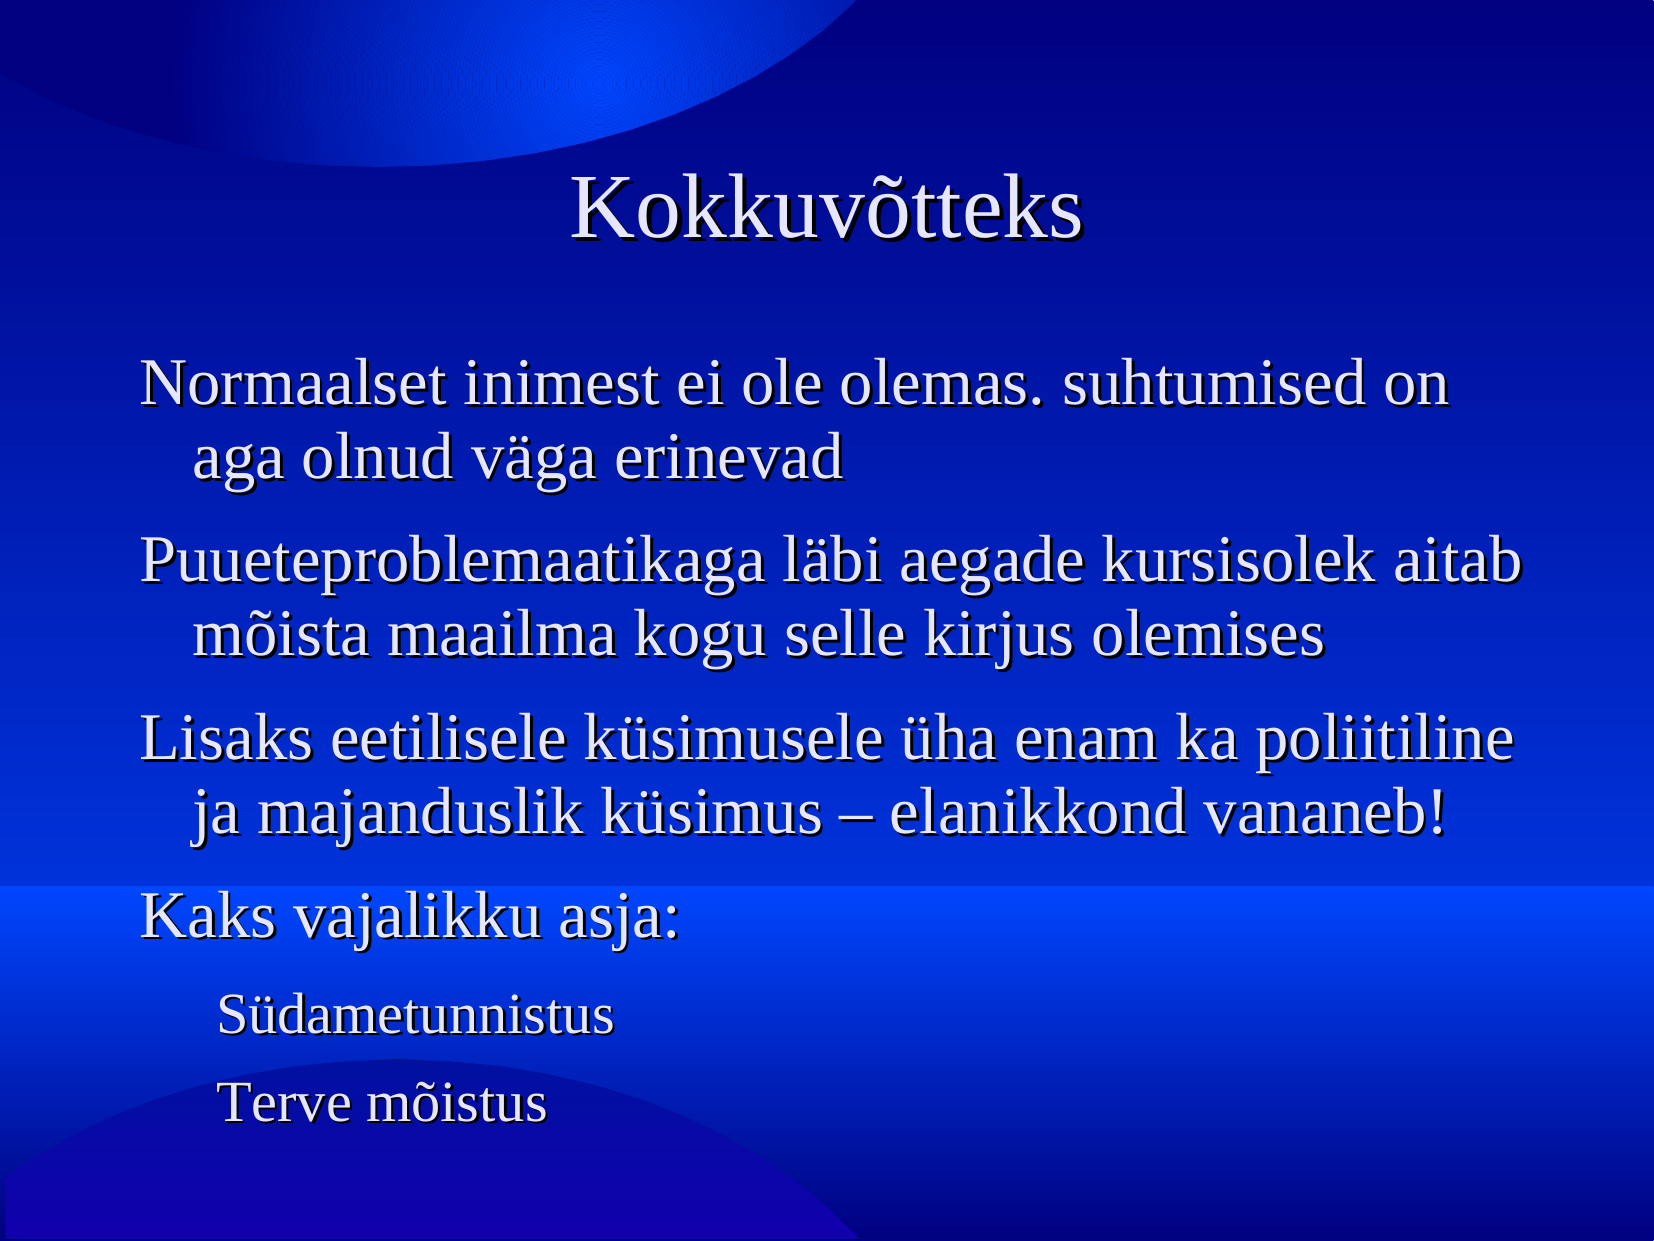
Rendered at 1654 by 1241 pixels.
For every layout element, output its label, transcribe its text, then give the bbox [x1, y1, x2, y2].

list Normaalset inimest ei ole olemas. suhtumised on aga olnud väga erinevad Puueteproblemaatikaga läbi aegade kursisolek aitab mõista maailma kogu selle kirjus olemises Lisaks eetilisele küsimusele üha enam ka poliitiline ja majanduslik küsimus – elanikkond vananeb! Kaks vajalikku asja: Südametunnistus Terve mõistus [121, 344, 1534, 1208]
title Kokkuvõtteks [121, 102, 1534, 311]
